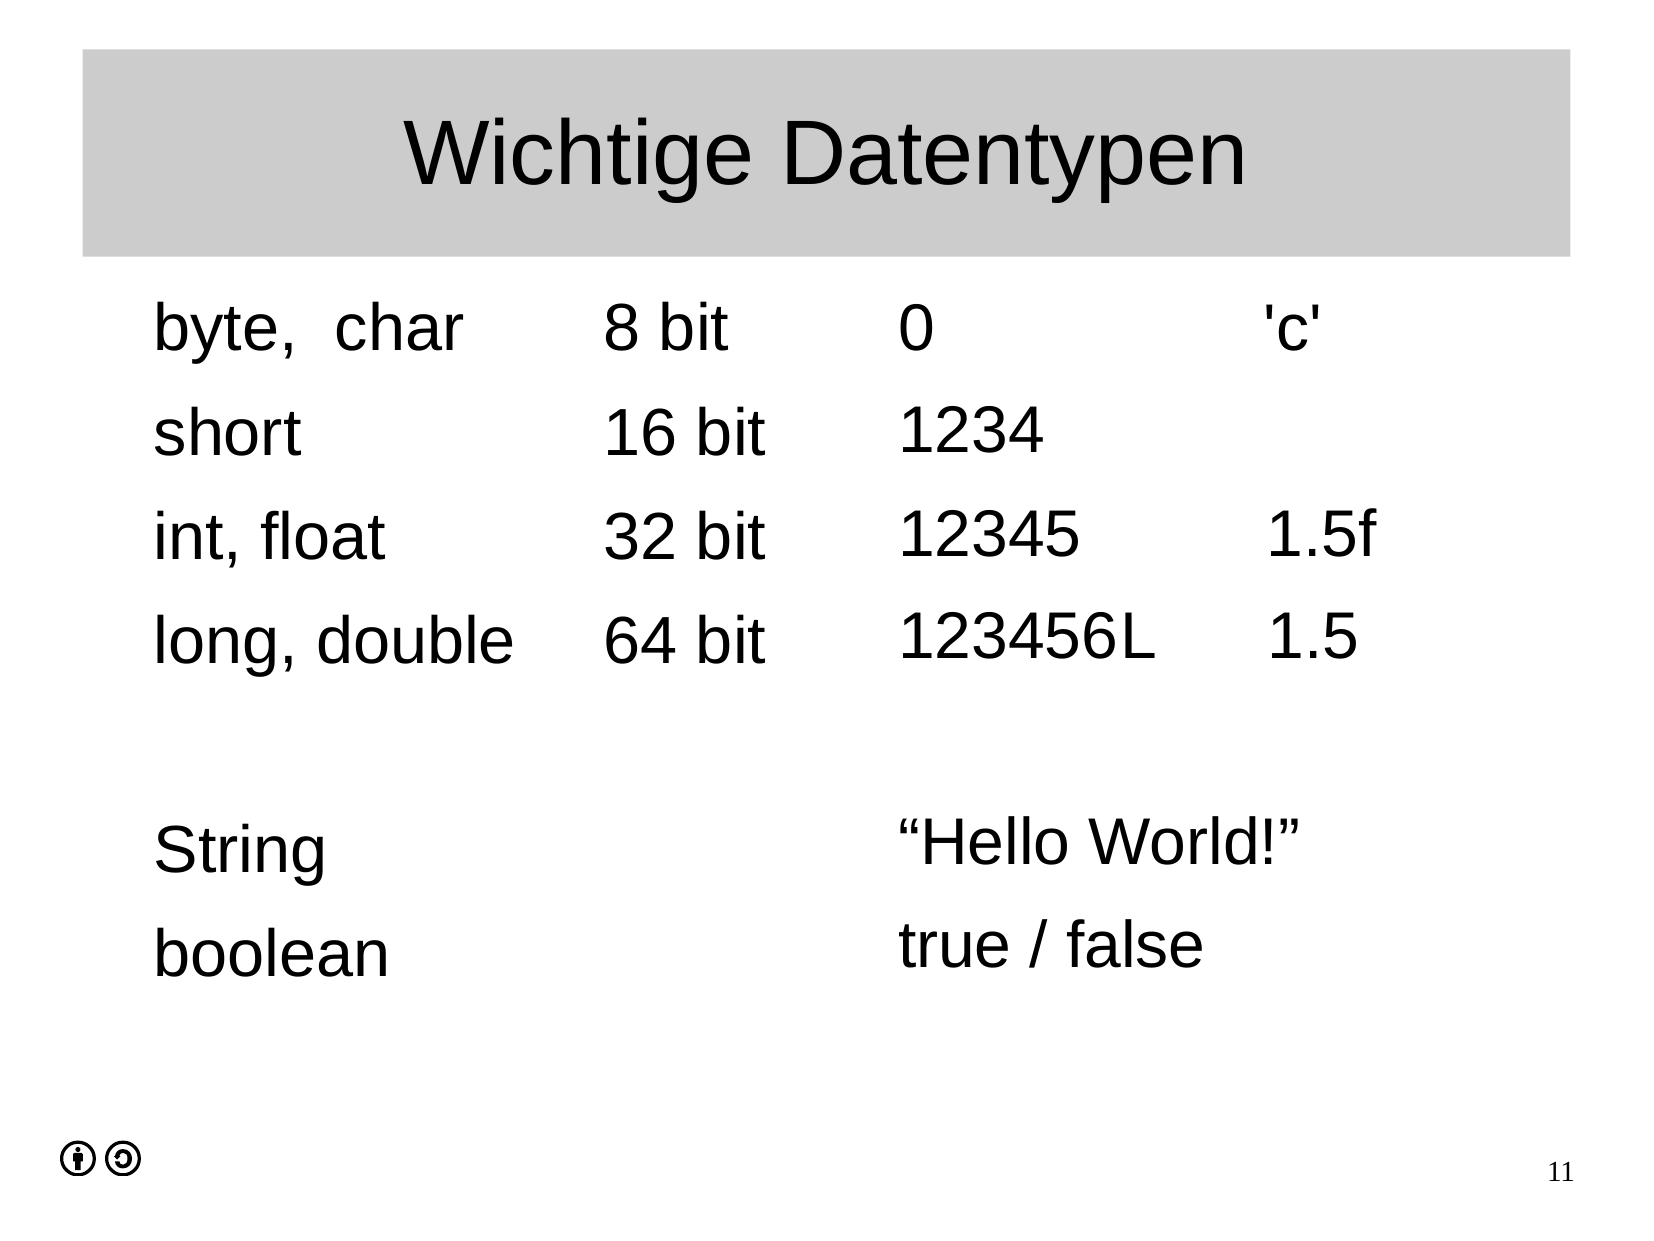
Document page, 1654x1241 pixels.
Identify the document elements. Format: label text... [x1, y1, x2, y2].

title Wichtige Datentypen [82, 49, 1571, 257]
list byte, char 8 bit short 16 bit int, float 32 bit long, double 64 bit String boolean [82, 290, 793, 1010]
list 0 'c' 1234 12345 1.5f 123456 L 1.5 “Hello World!” true / false [827, 290, 1538, 1010]
